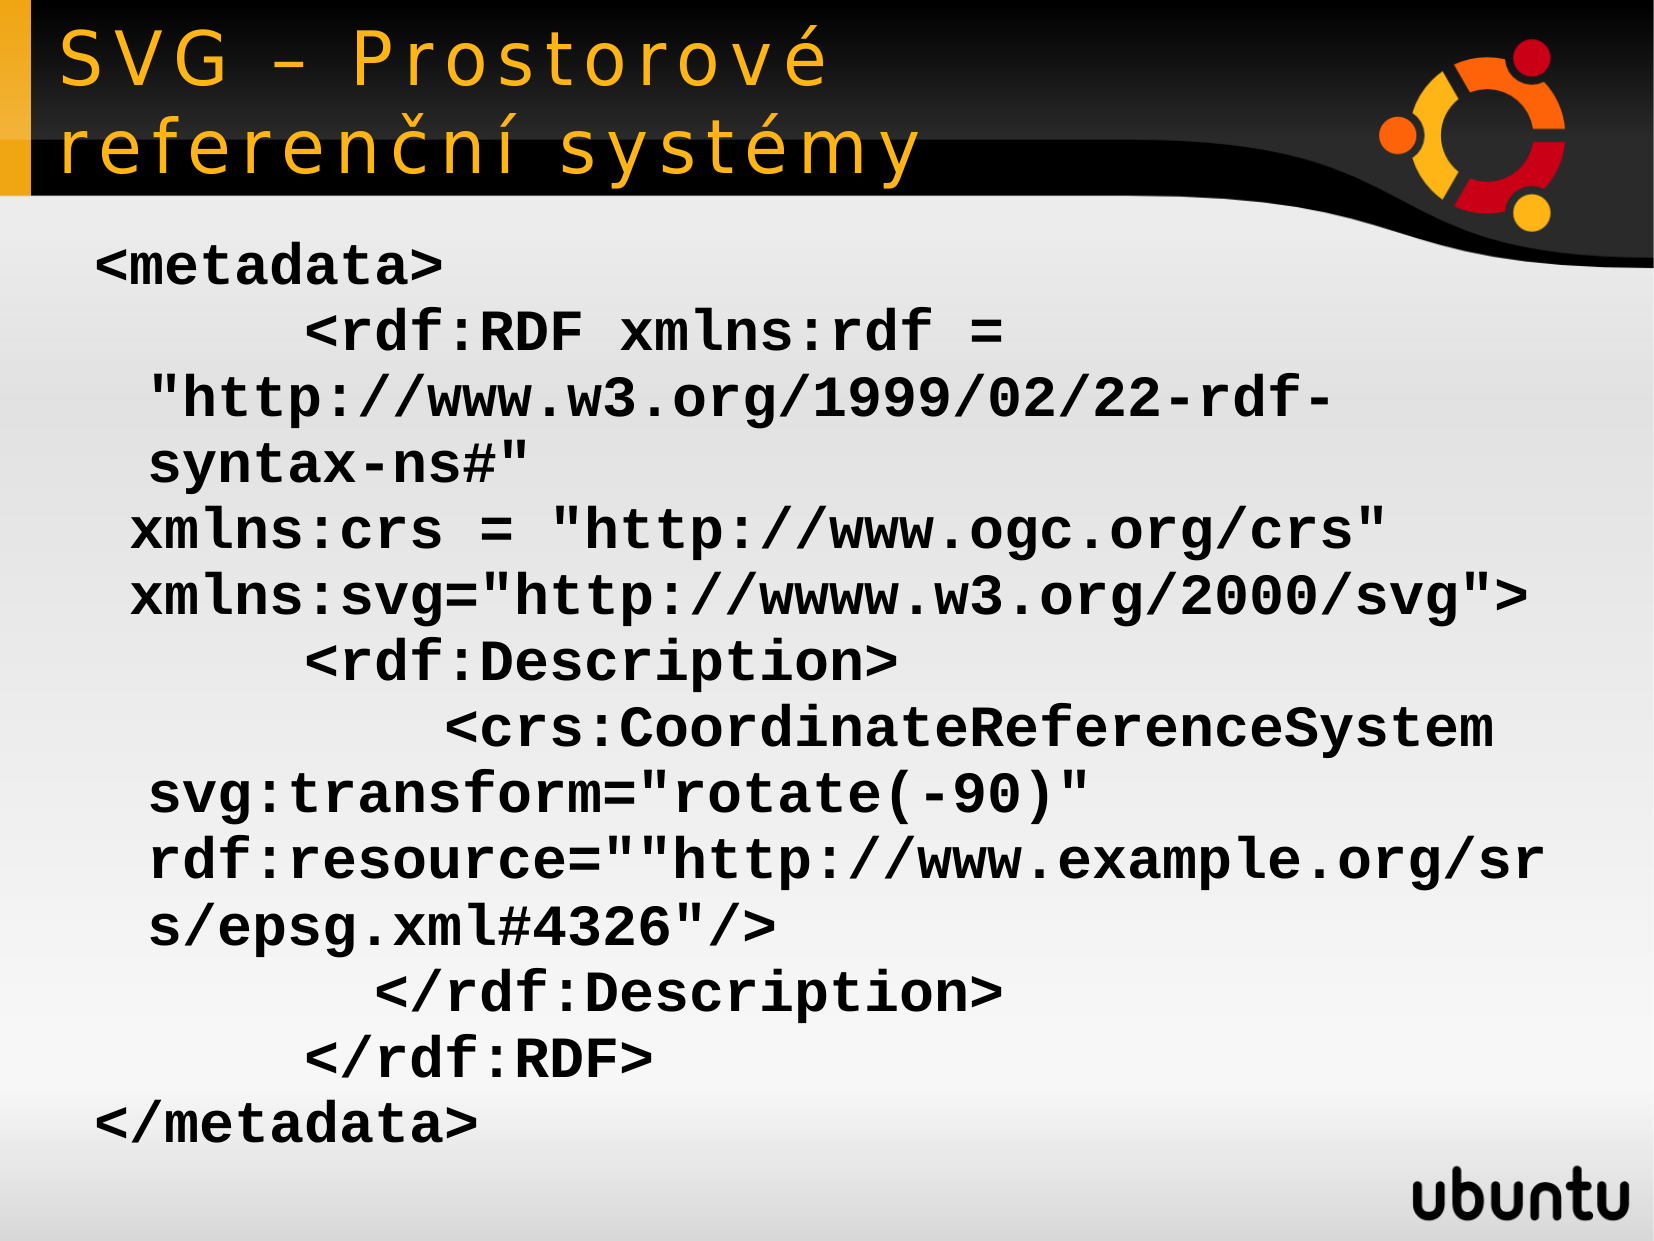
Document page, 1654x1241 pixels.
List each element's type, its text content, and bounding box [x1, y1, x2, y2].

picture [0, 0, 1654, 1241]
list <metadata> <rdf:RDF xmlns:rdf = "http://www.w3.org/1999/02/22-rdf-syntax-ns#" xmlns:crs = "http://www.ogc.org/crs" xmlns:svg="http://wwww.w3.org/2000/svg"> <rdf:Description> <crs:CoordinateReferenceSystem svg:transform="rotate(-90)" rdf:resource=""http://www.example.org/srs/epsg.xml#4326"/> </rdf:Description> </rdf:RDF> </metadata> [76, 236, 1565, 1161]
title SVG – Prostorové referenční systémy [59, 16, 1270, 191]
